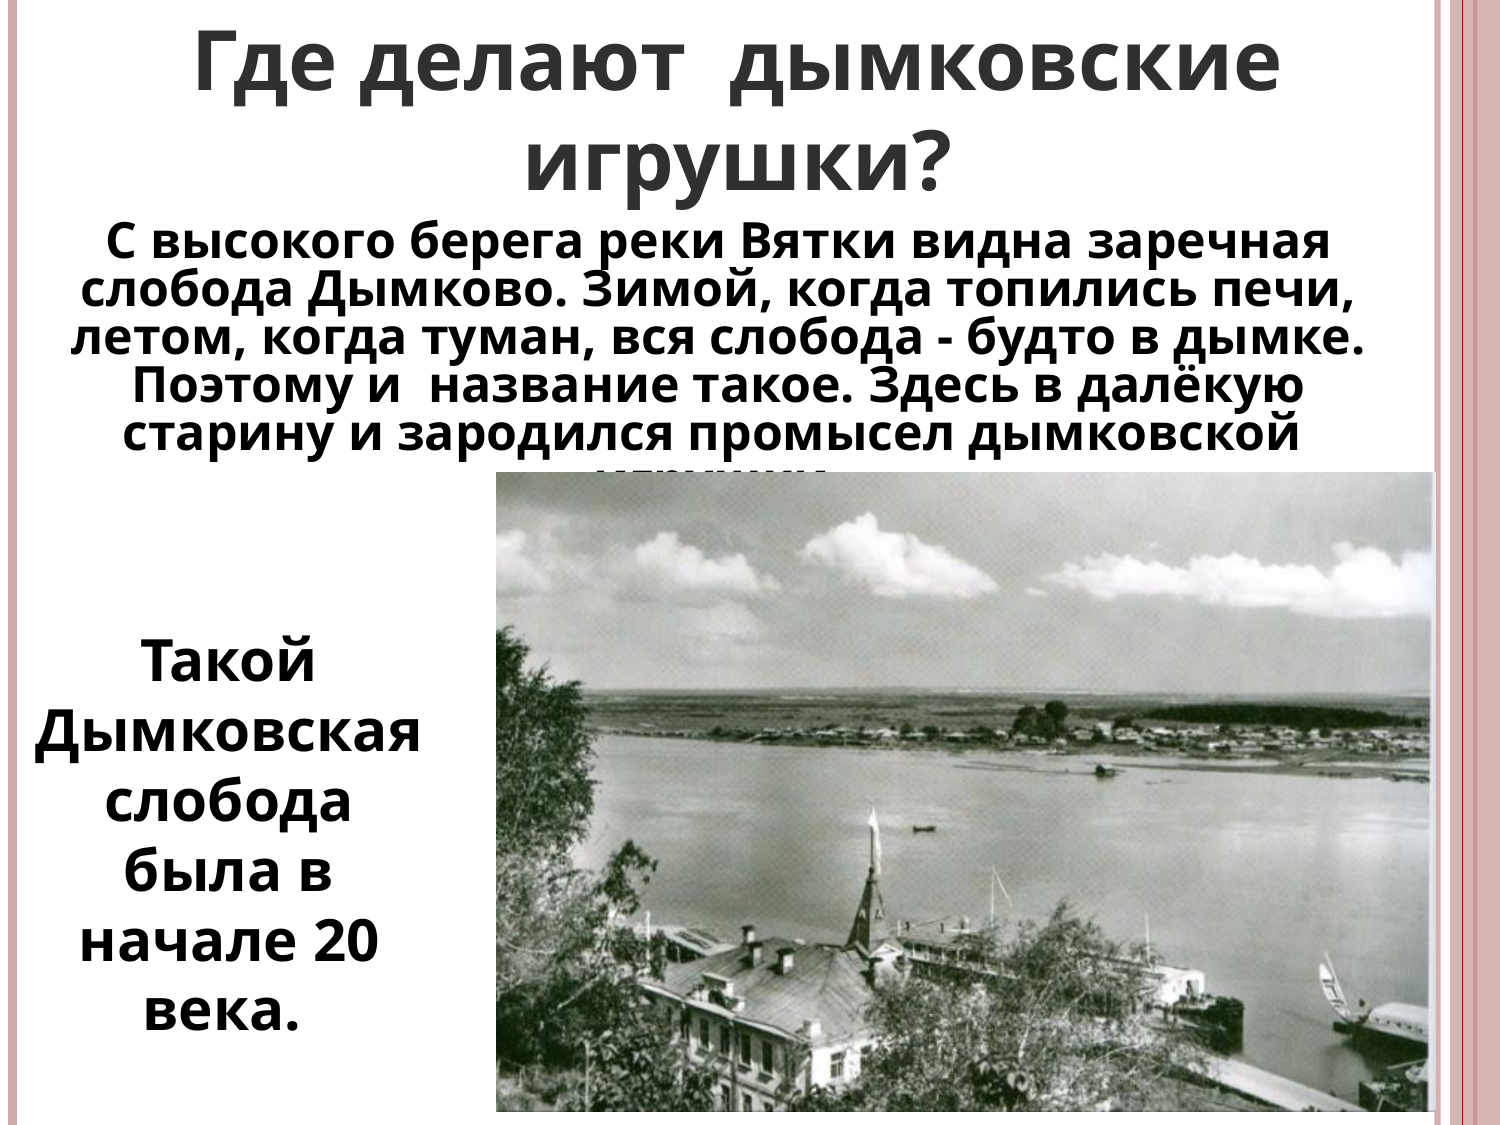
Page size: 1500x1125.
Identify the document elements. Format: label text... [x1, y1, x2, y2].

title Где делают дымковские игрушки? [62, 0, 1413, 175]
list С высокого берега реки Вятки видна заречная слобода Дымково. Зимой, когда топились печи, летом, когда туман, вся слобода - будто в дымке. Поэтому и название такое. Здесь в далёкую старину и зародился промысел дымковской игрушки. [12, 212, 1425, 1062]
picture [496, 472, 1436, 1112]
text_box Такой Дымковская слобода была в начале 20 века. [16, 615, 442, 1051]
